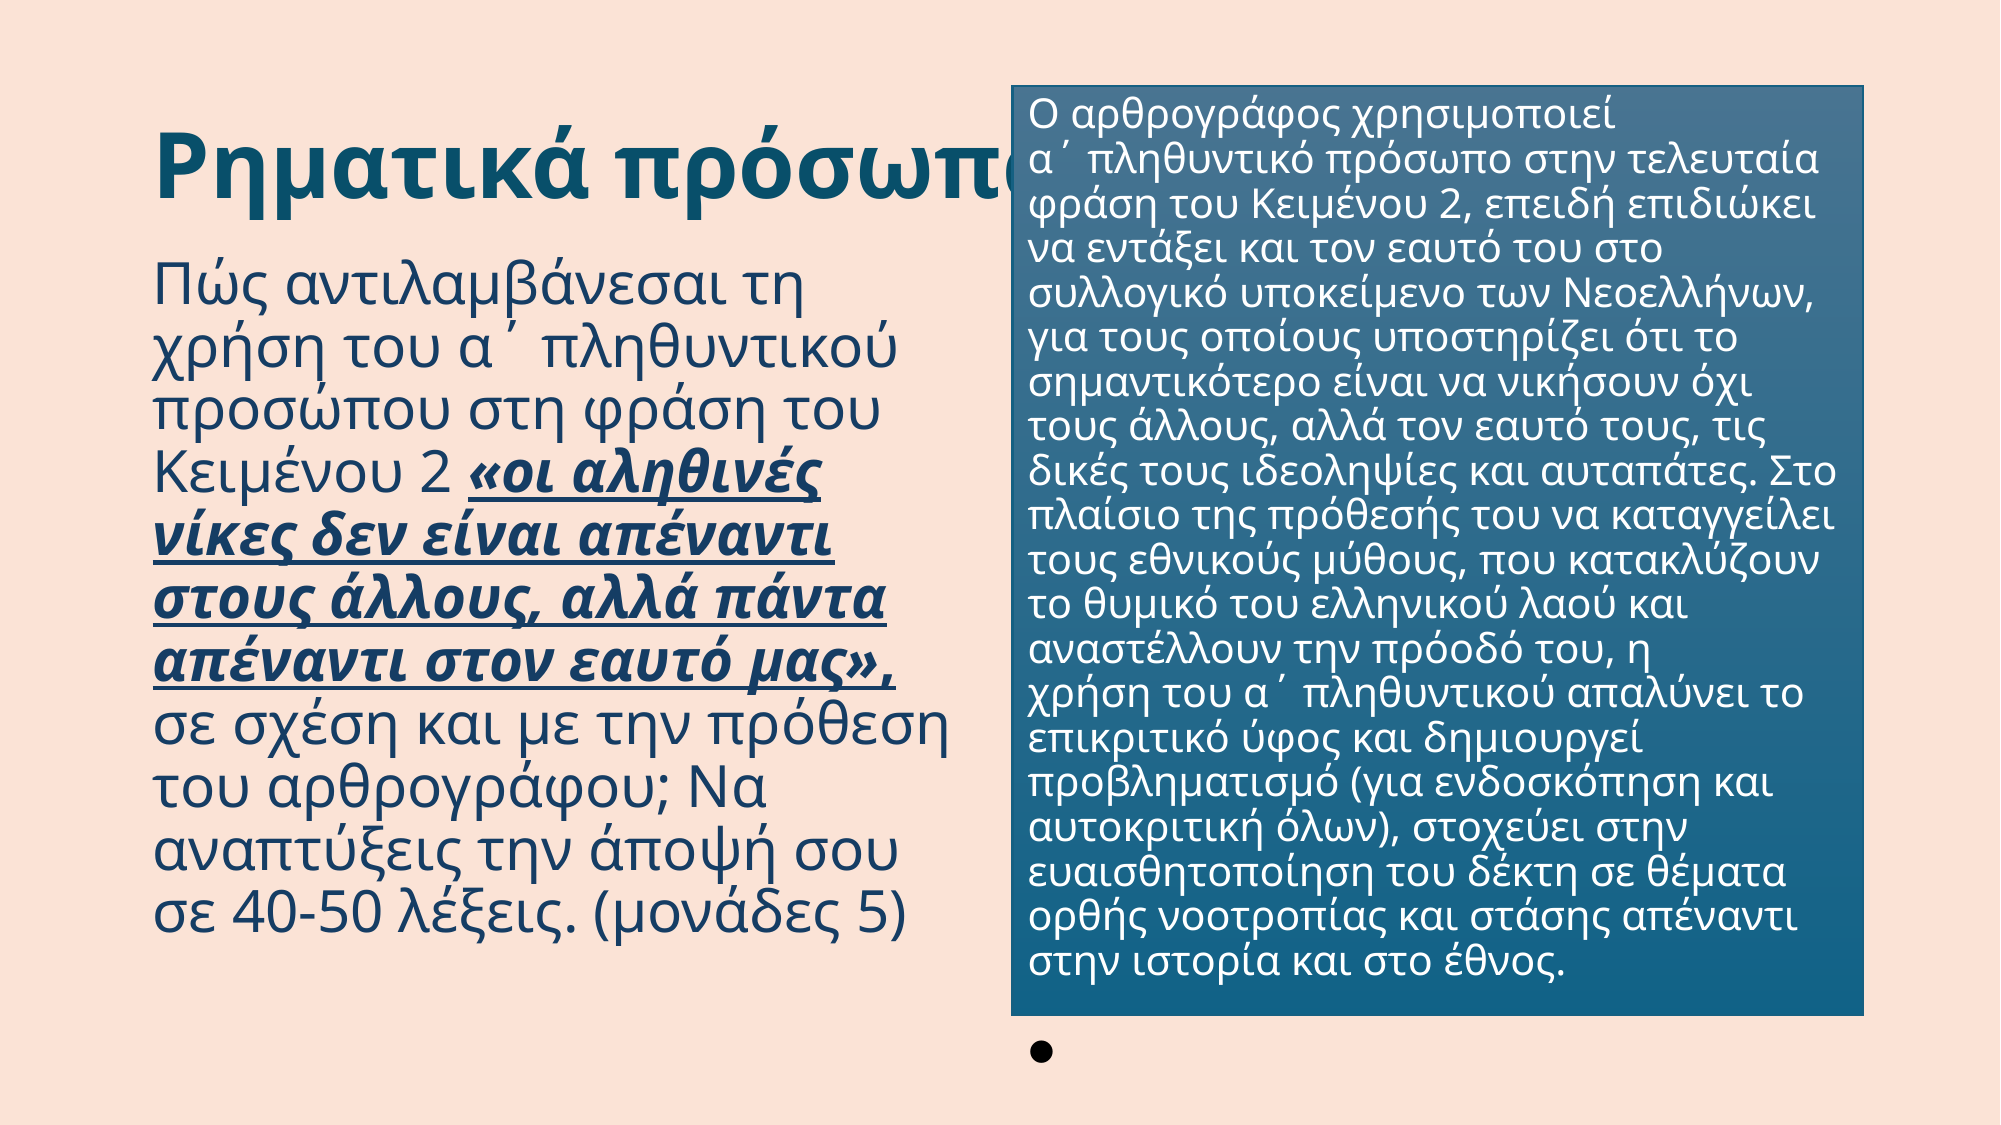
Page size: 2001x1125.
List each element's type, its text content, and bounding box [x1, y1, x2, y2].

title Ρηματικά πρόσωπα [137, 59, 1863, 278]
list Πώς αντιλαμβάνεσαι τη χρήση του α΄ πληθυντικού προσώπου στη φράση του Κειμένου 2 «οι αληθινές νίκες δεν είναι απέναντι στους άλλους, αλλά πάντα απέναντι στον εαυτό μας», σε σχέση και με την πρόθεση του αρθρογράφου; Να αναπτύξεις την άποψή σου σε 40-50 λέξεις. (μονάδες 5) [137, 246, 984, 1016]
list Ο αρθρογράφος χρησιμοποιεί α΄ πληθυντικό πρόσωπο στην τελευταία φράση του Κειμένου 2, επειδή επιδιώκει να εντάξει και τον εαυτό του στο συλλογικό υποκείμενο των Νεοελλήνων, για τους οποίους υποστηρίζει ότι το σημαντικότερο είναι να νικήσουν όχι τους άλλους, αλλά τον εαυτό τους, τις δικές τους ιδεοληψίες και αυταπάτες. Στο πλαίσιο της πρόθεσής του να καταγγείλει τους εθνικούς μύθους, που κατακλύζουν το θυμικό του ελληνικού λαού και αναστέλλουν την πρόοδό του, η χρήση του α΄ πληθυντικού απαλύνει το επικριτικό ύφος και δημιουργεί προβληματισμό (για ενδοσκόπηση και αυτοκριτική όλων), στοχεύει στην ευαισθητοποίηση του δέκτη σε θέματα ορθής νοοτροπίας και στάσης απέναντι στην ιστορία και στο έθνος. [1012, 85, 1863, 1016]
